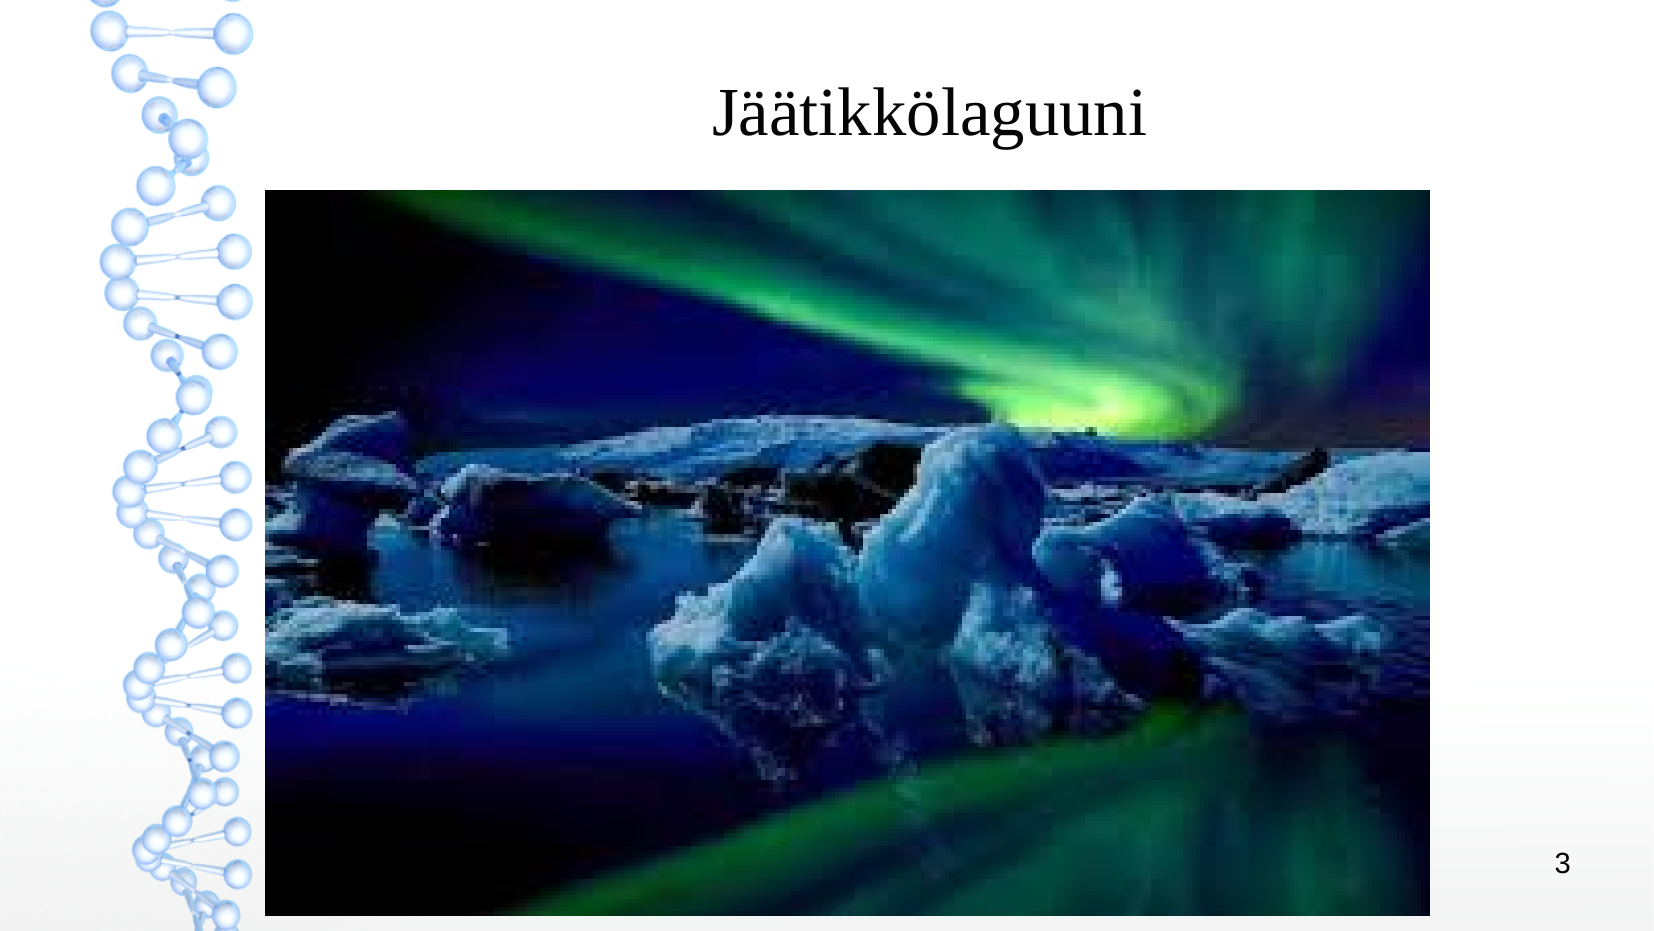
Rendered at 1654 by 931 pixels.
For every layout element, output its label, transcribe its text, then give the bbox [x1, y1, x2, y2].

title Jäätikkölaguuni [265, 35, 1595, 189]
picture [0, 0, 1654, 931]
